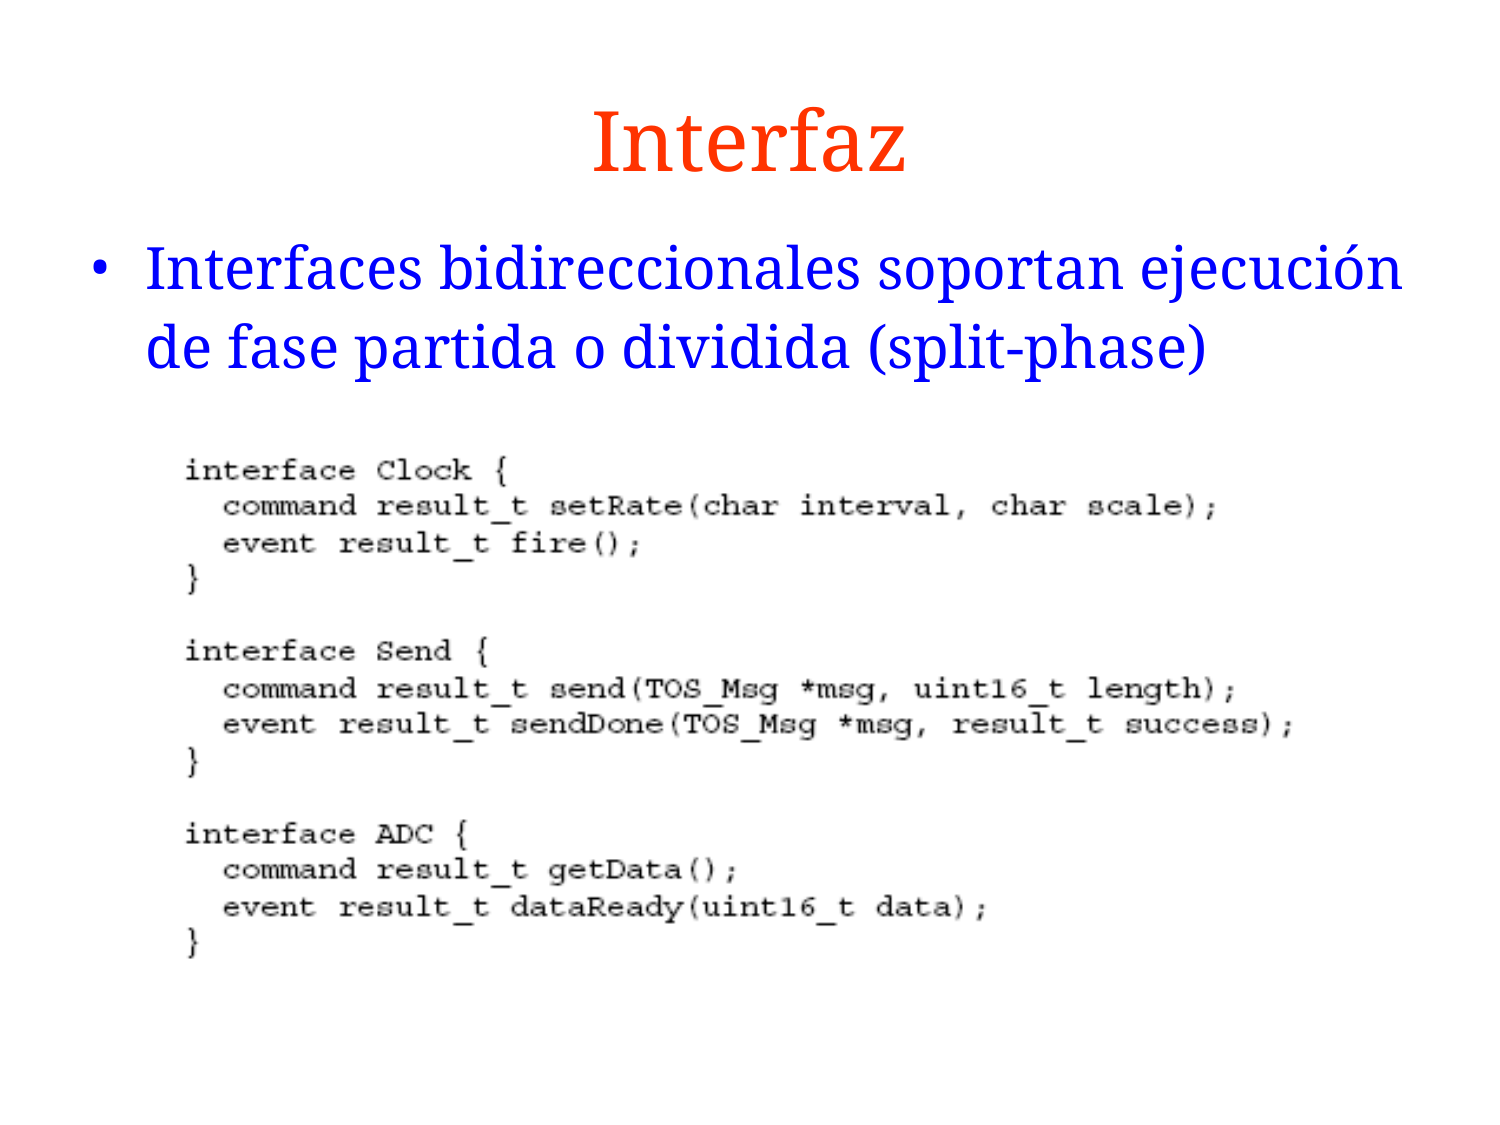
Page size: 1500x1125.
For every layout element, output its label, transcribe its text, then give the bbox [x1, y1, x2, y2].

picture [112, 424, 1338, 1024]
list Interfaces bidireccionales soportan ejecución de fase partida o dividida (split-phase) [75, 219, 1426, 415]
title Interfaz [75, 73, 1426, 205]
